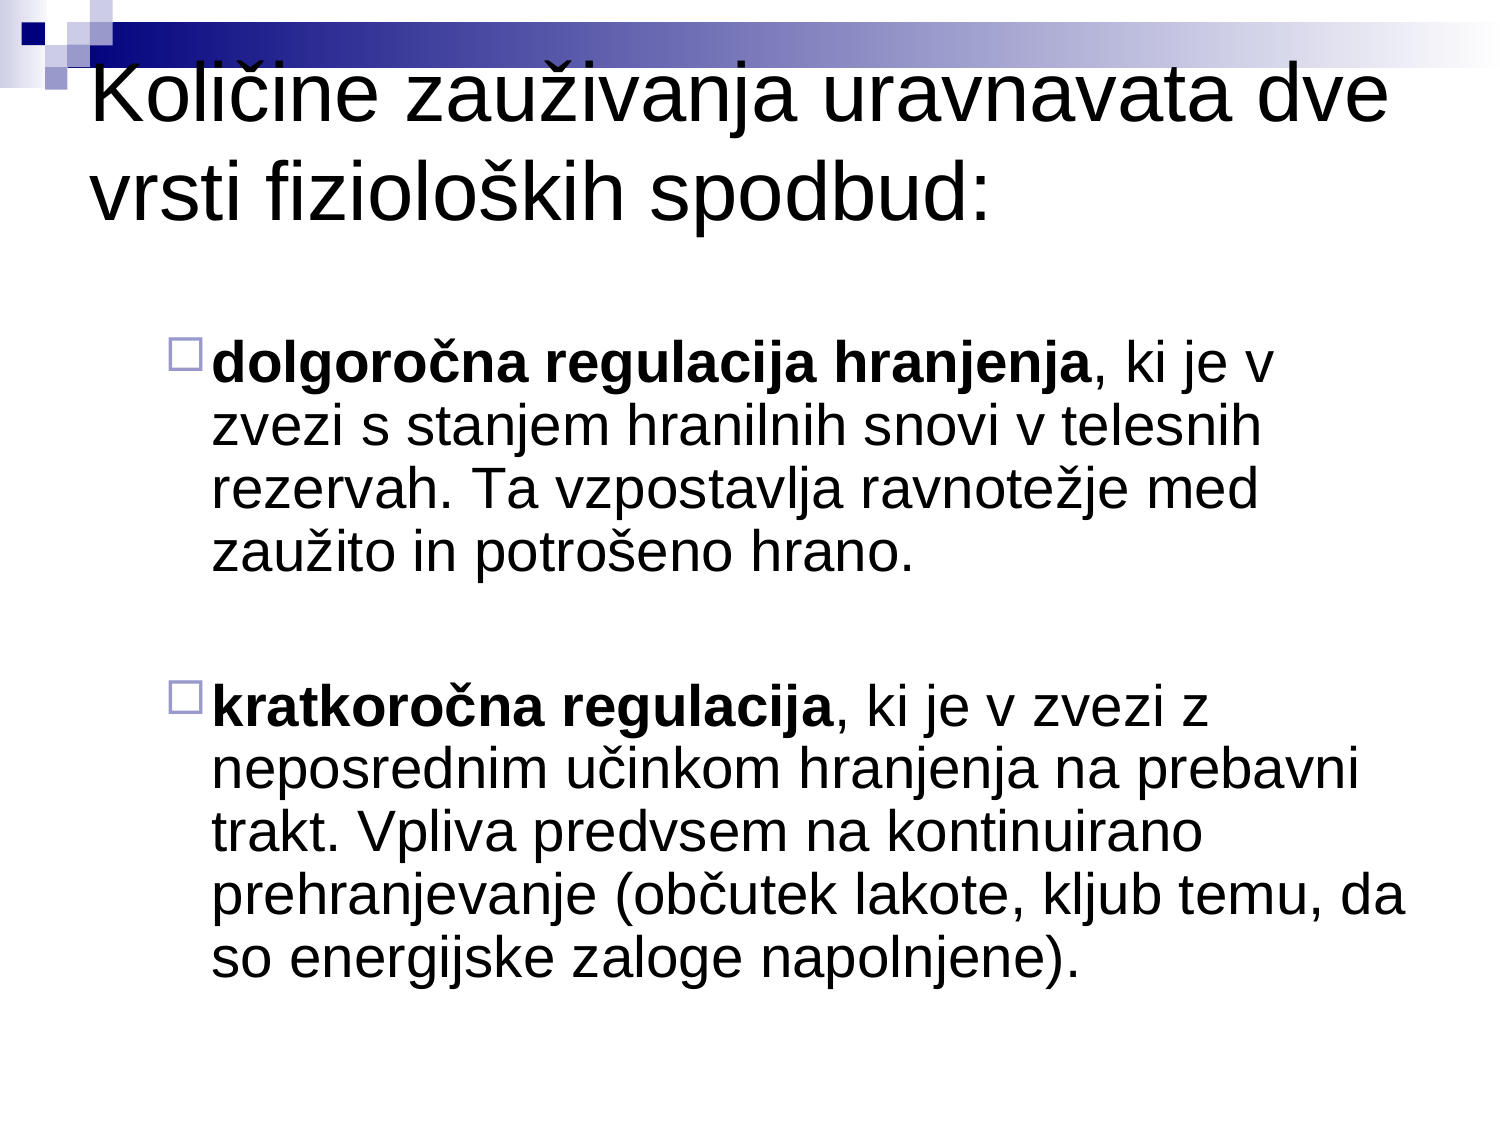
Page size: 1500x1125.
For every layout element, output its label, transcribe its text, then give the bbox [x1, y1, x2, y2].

title Količine zauživanja uravnavata dve vrsti fizioloških spodbud: [75, 29, 1426, 324]
list dolgoročna regulacija hranjenja, ki je v zvezi s stanjem hranilnih snovi v telesnih rezervah. Ta vzpostavlja ravnotežje med zaužito in potrošeno hrano. kratkoročna regulacija, ki je v zvezi z neposrednim učinkom hranjenja na prebavni trakt. Vpliva predvsem na kontinuirano prehranjevanje (občutek lakote, kljub temu, da so energijske zaloge napolnjene). [75, 324, 1426, 1059]
